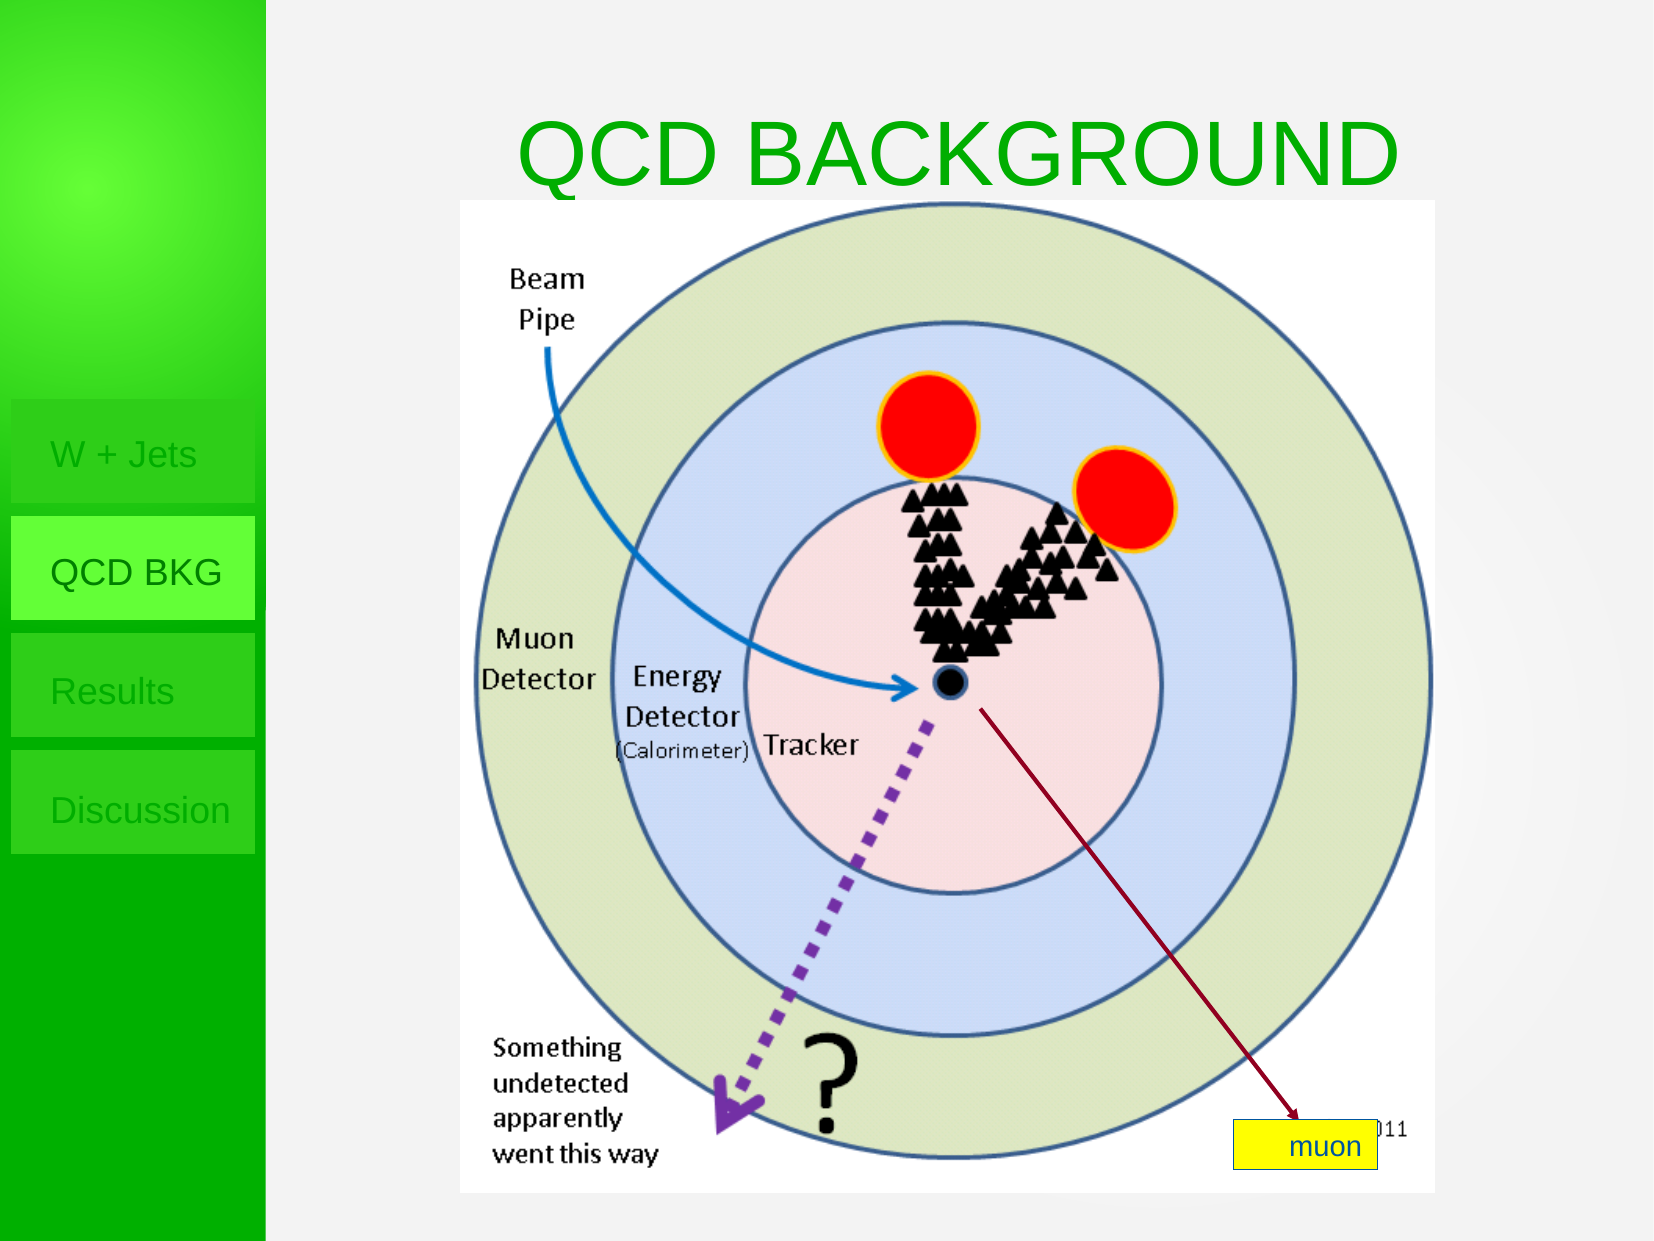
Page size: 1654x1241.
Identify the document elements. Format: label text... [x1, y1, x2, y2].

text_box Results [35, 663, 265, 720]
text_box muon [1233, 1119, 1378, 1170]
text_box Discussion [35, 781, 292, 839]
title QCD BACKGROUND [307, 50, 1536, 258]
picture [460, 200, 1435, 1193]
text_box W + Jets [35, 425, 319, 483]
text_box QCD BKG [35, 544, 252, 602]
